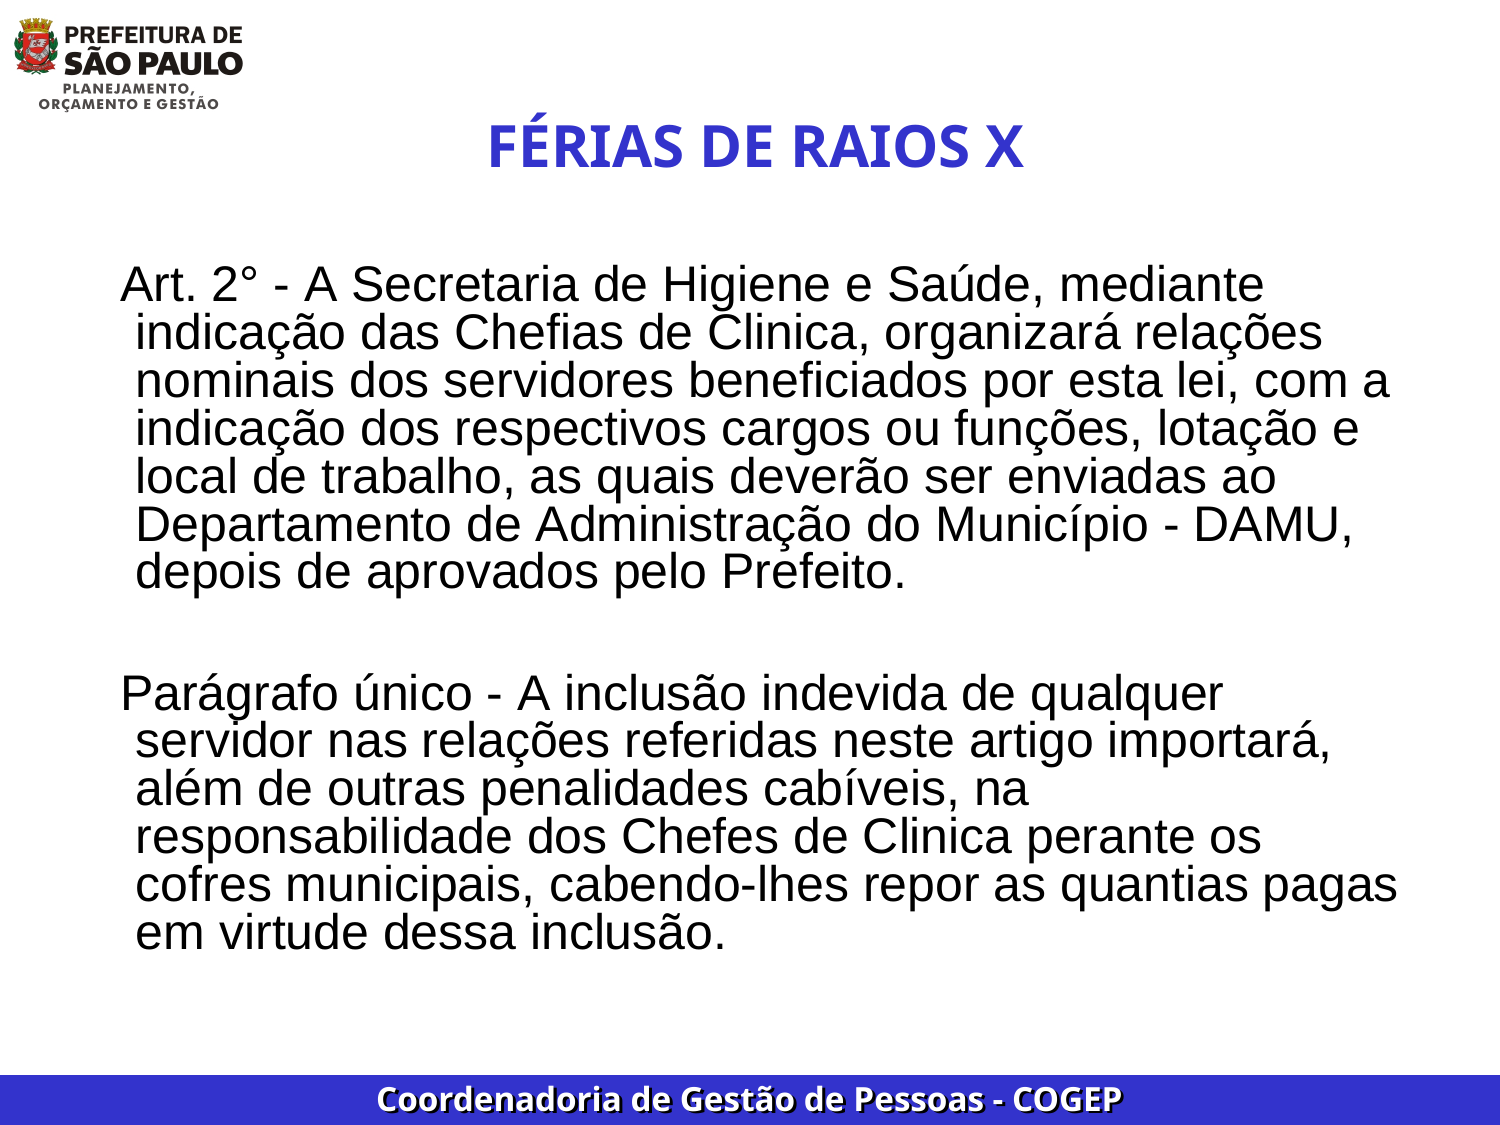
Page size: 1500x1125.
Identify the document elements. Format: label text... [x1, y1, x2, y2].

title FÉRIAS DE RAIOS X [100, 101, 1412, 237]
subtitle Art. 2° - A Secretaria de Higiene e Saúde, mediante indicação das Chefias de Clinica, organizará relações nominais dos servidores beneficiados por esta lei, com a indicação dos respectivos cargos ou funções, lotação e local de trabalho, as quais deverão ser enviadas ao Departamento de Administração do Município - DAMU, depois de aprovados pelo Prefeito. Parágrafo único - A inclusão indevida de qualquer servidor nas relações referidas neste artigo importará, além de outras penalidades cabíveis, na responsabilidade dos Chefes de Clinica perante os cofres municipais, cabendo-lhes repor as quantias pagas em virtude dessa inclusão. [29, 255, 1436, 966]
